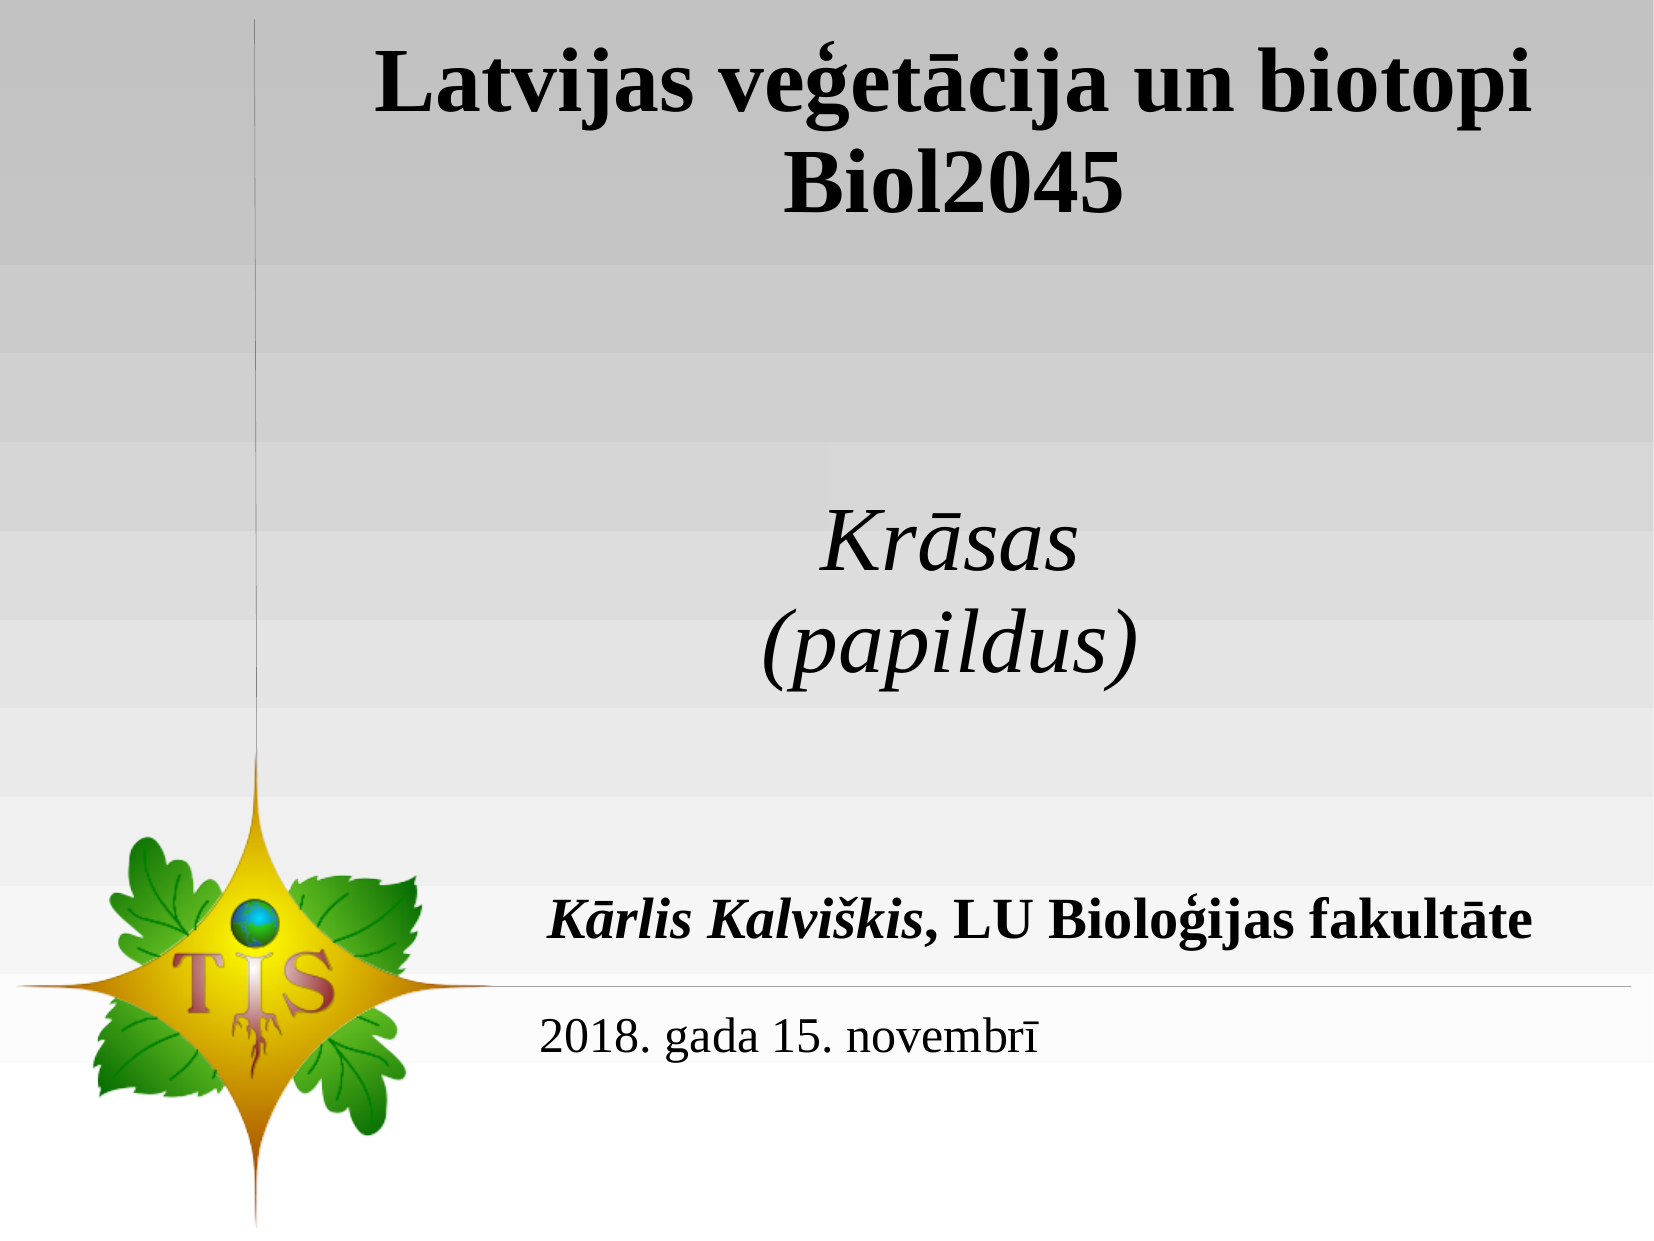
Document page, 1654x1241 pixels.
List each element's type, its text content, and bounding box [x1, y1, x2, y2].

picture [0, 0, 1654, 1241]
title Krāsas (papildus) [295, 324, 1607, 857]
list 2018. gada 15. novembrī [468, 1008, 1630, 1216]
text_box Kārlis Kalviškis, LU Bioloģijas fakultāte [546, 886, 1535, 952]
